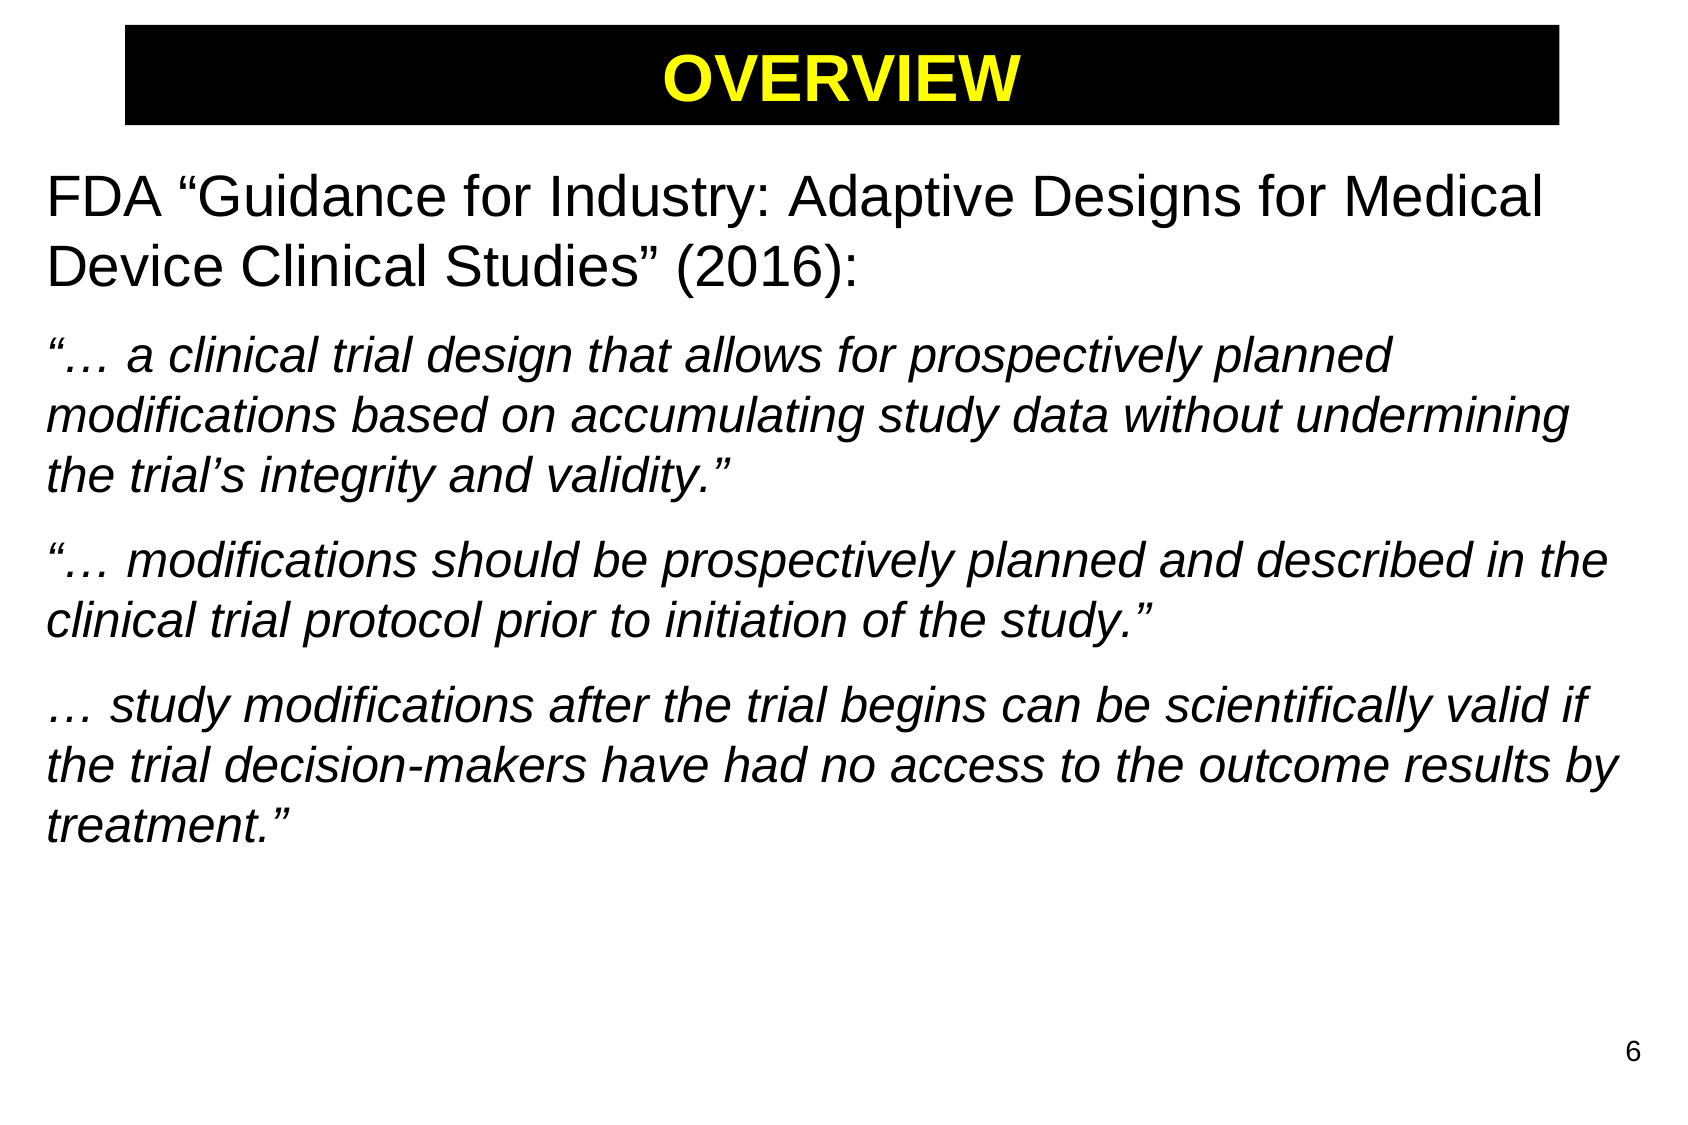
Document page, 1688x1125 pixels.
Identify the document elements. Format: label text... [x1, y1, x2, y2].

text_box <number> [1343, 1025, 1657, 1101]
text_box FDA “Guidance for Industry: Adaptive Designs for Medical Device Clinical Studies” (2016): “… a clinical trial design that allows for prospectively planned modifications based on accumulating study data without undermining the trial’s integrity and validity.” “… modifications should be prospectively planned and described in the clinical trial protocol prior to initiation of the study.” … study modifications after the trial begins can be scientifically valid if the trial decision-makers have had no access to the outcome results by treatment.” [31, 149, 1644, 861]
title OVERVIEW [125, 24, 1560, 126]
